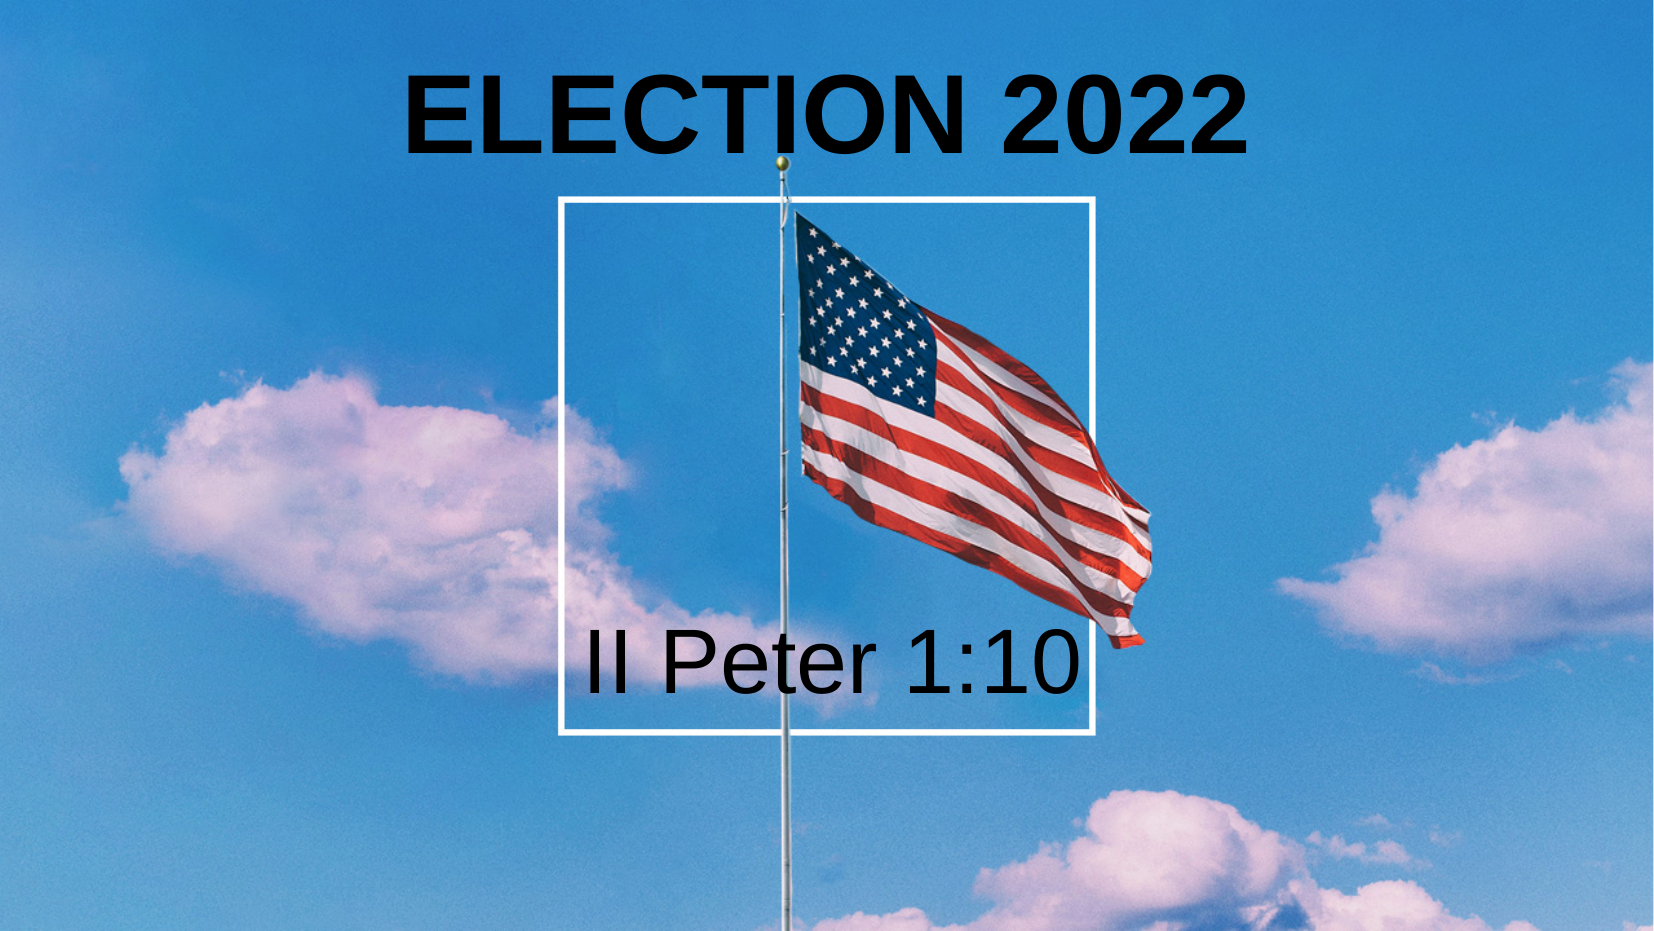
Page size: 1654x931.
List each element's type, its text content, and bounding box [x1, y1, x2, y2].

picture [0, 0, 1654, 931]
title ELECTION 2022 [82, 37, 1571, 193]
subtitle II Peter 1:10 [88, 392, 1577, 931]
